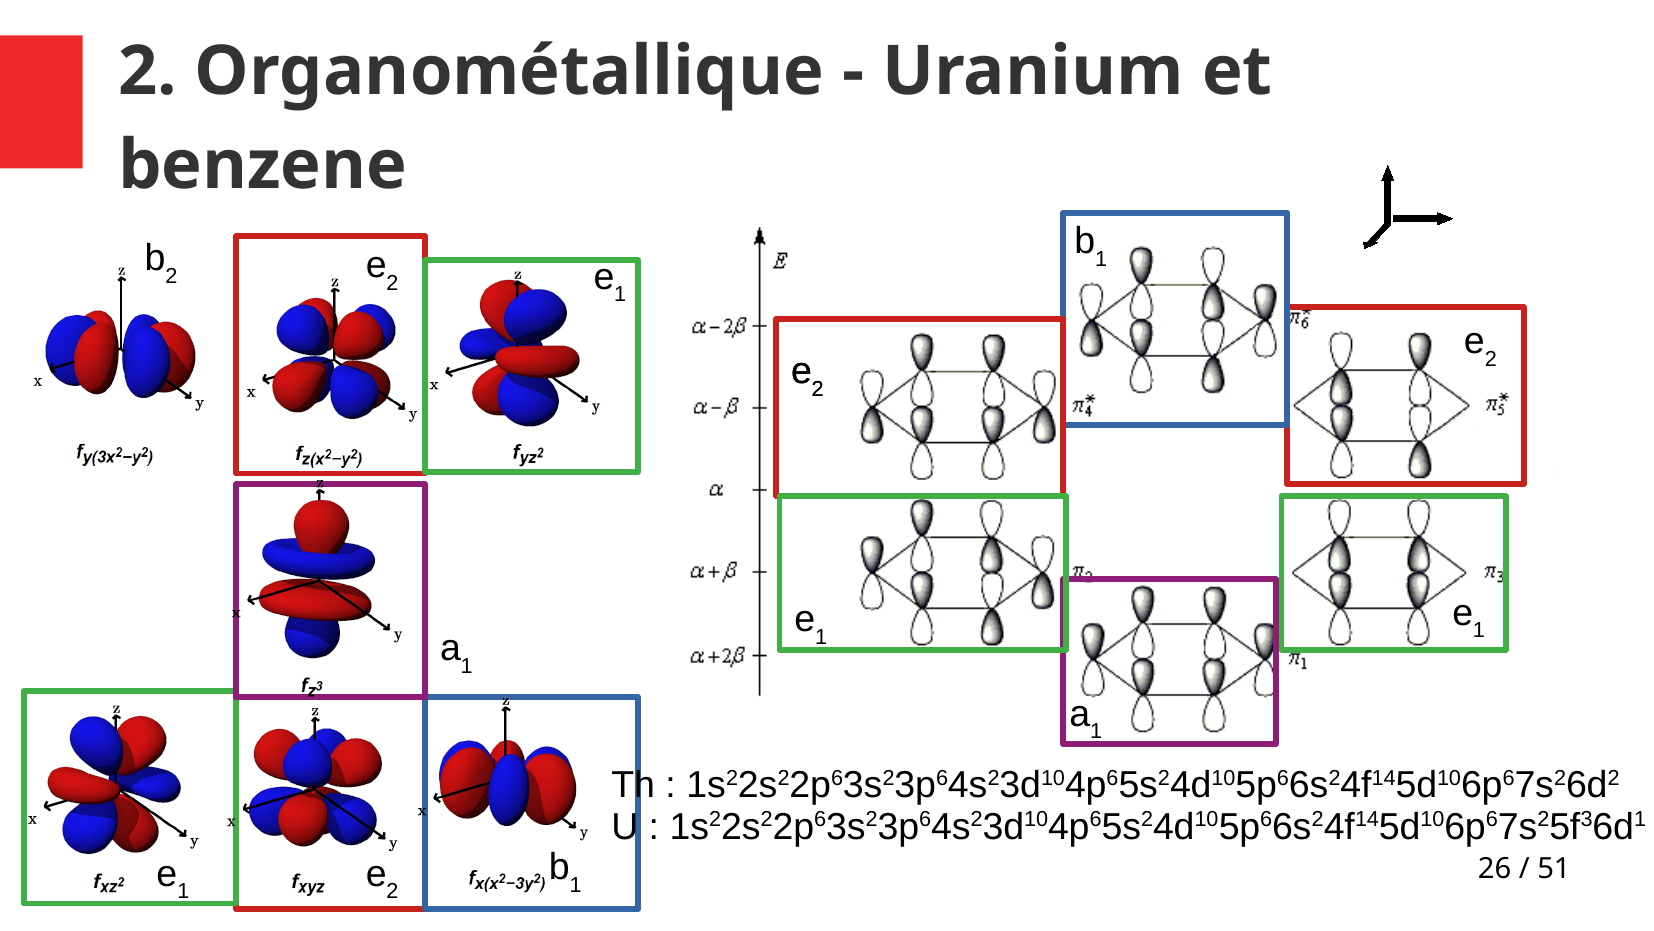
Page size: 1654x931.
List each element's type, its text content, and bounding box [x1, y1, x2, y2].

text_box b2 [129, 229, 193, 296]
picture [666, 204, 1613, 755]
picture [239, 260, 422, 471]
text_box e1 [141, 845, 205, 911]
text_box b1 [1059, 212, 1122, 279]
text_box e2 [1449, 312, 1512, 378]
text_box e1 [779, 653, 842, 657]
text_box a1 [425, 619, 488, 686]
picture [428, 263, 635, 469]
text_box e1 [578, 263, 635, 314]
title 2. Organométallique - Uranium et benzene [118, 20, 1571, 209]
text_box b1 [534, 838, 597, 905]
text_box e1 [578, 248, 642, 314]
text_box e2 [351, 845, 414, 911]
text_box e2 [351, 239, 414, 303]
picture [23, 260, 638, 911]
text_box e2 [776, 342, 839, 409]
text_box a1 [1054, 685, 1118, 751]
text_box [1363, 165, 1394, 249]
text_box Th : 1s22s22p63s23p64s23d104p65s24d105p66s24f145d106p67s26d2 U : 1s22s22p63s23p64s23d104p65s24d105p66s24f145d106p67s25f36d1 [596, 755, 1654, 931]
text_box [1393, 212, 1453, 225]
text_box e1 [782, 590, 842, 647]
text_box e1 [1437, 583, 1500, 650]
